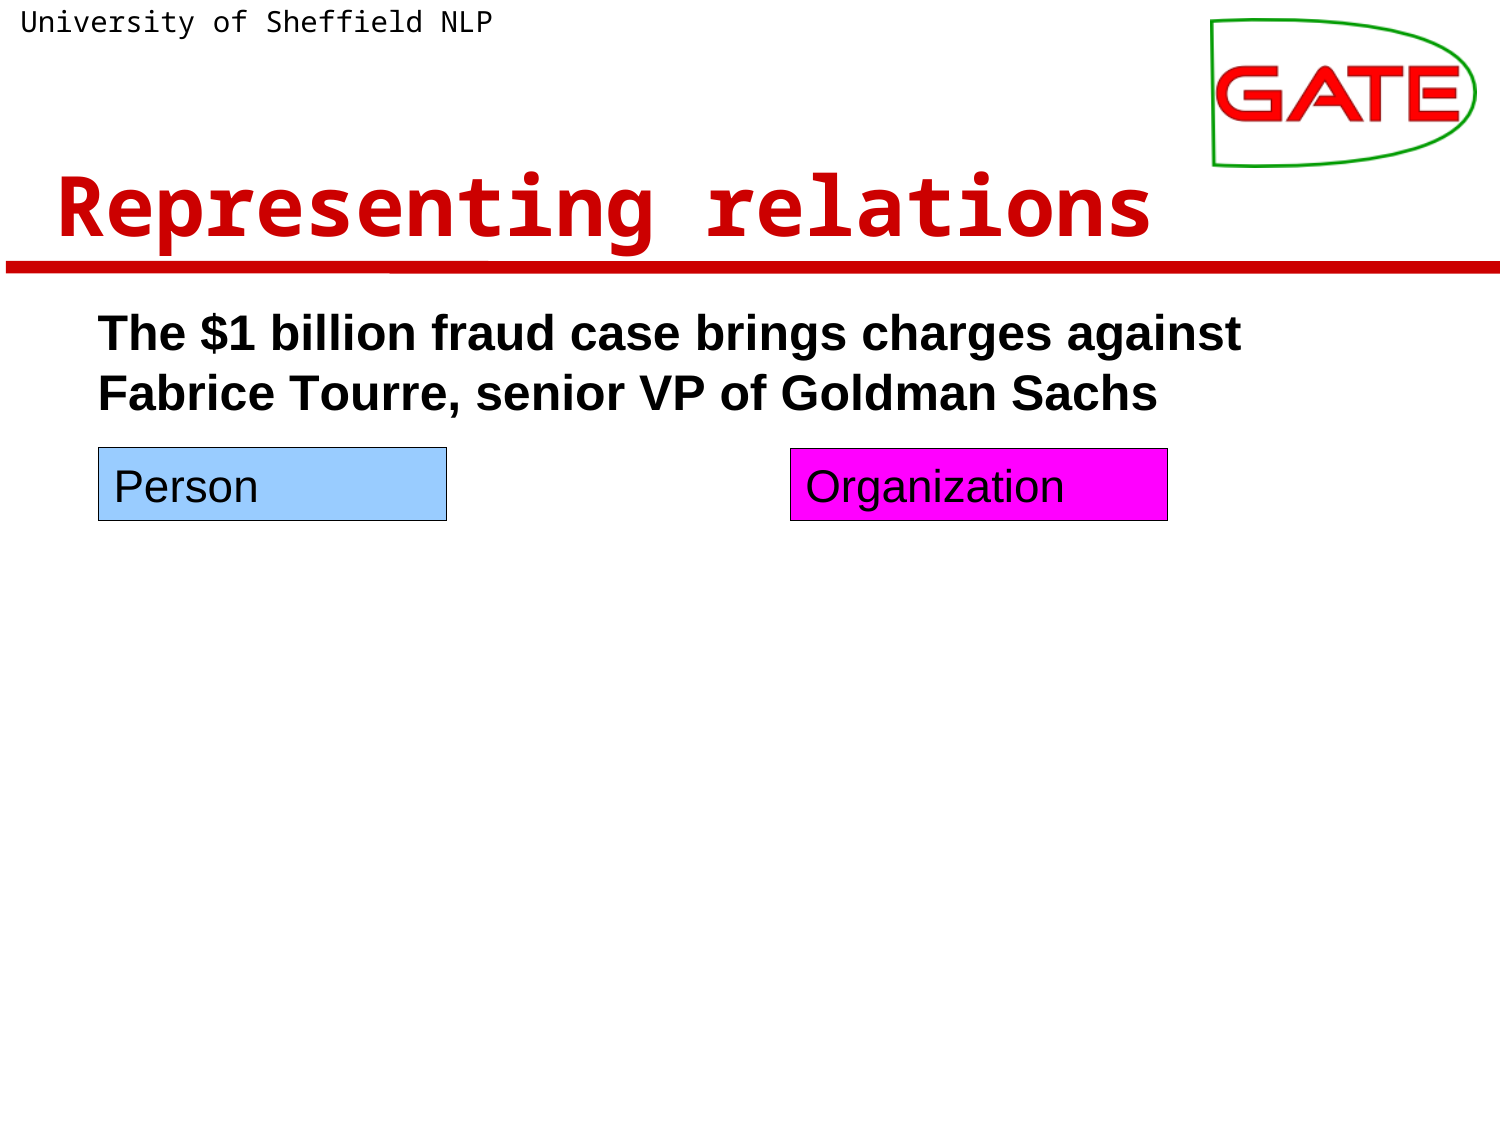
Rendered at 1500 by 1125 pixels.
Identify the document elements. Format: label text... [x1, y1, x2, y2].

text_box The $1 billion fraud case brings charges against Fabrice Tourre, senior VP of Goldman Sachs [83, 293, 1263, 429]
text_box Person [98, 447, 447, 521]
picture [1210, 18, 1477, 168]
title Representing relations [41, 30, 1391, 262]
text_box Organization [790, 448, 1168, 521]
